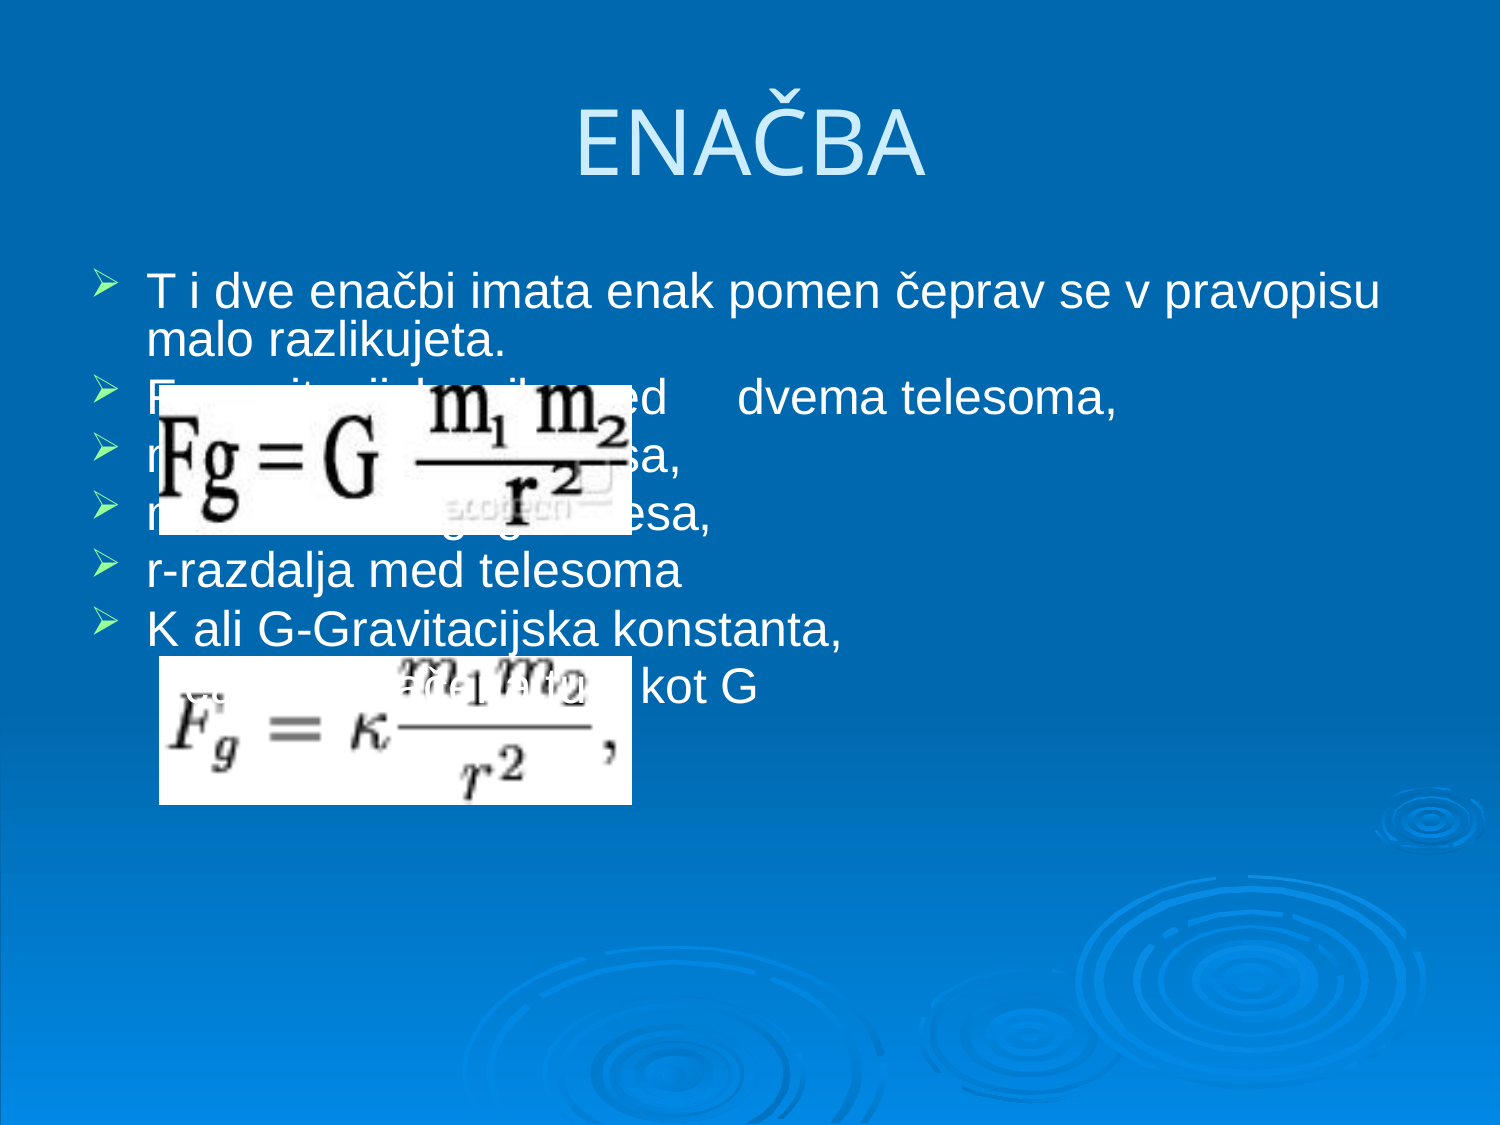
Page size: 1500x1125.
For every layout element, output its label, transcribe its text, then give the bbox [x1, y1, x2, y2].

title ENAČBA [75, 45, 1425, 233]
picture [159, 385, 632, 535]
list T i dve enačbi imata enak pomen čeprav se v pravopisu malo razlikujeta. F-gravitacijska sila med dvema telesoma, m1-masa prvega telesa, m2-masa drugega telesa, r-razdalja med telesoma K ali G-Gravitacijska konstanta, včasih označena tudi kot G [75, 262, 1425, 1005]
